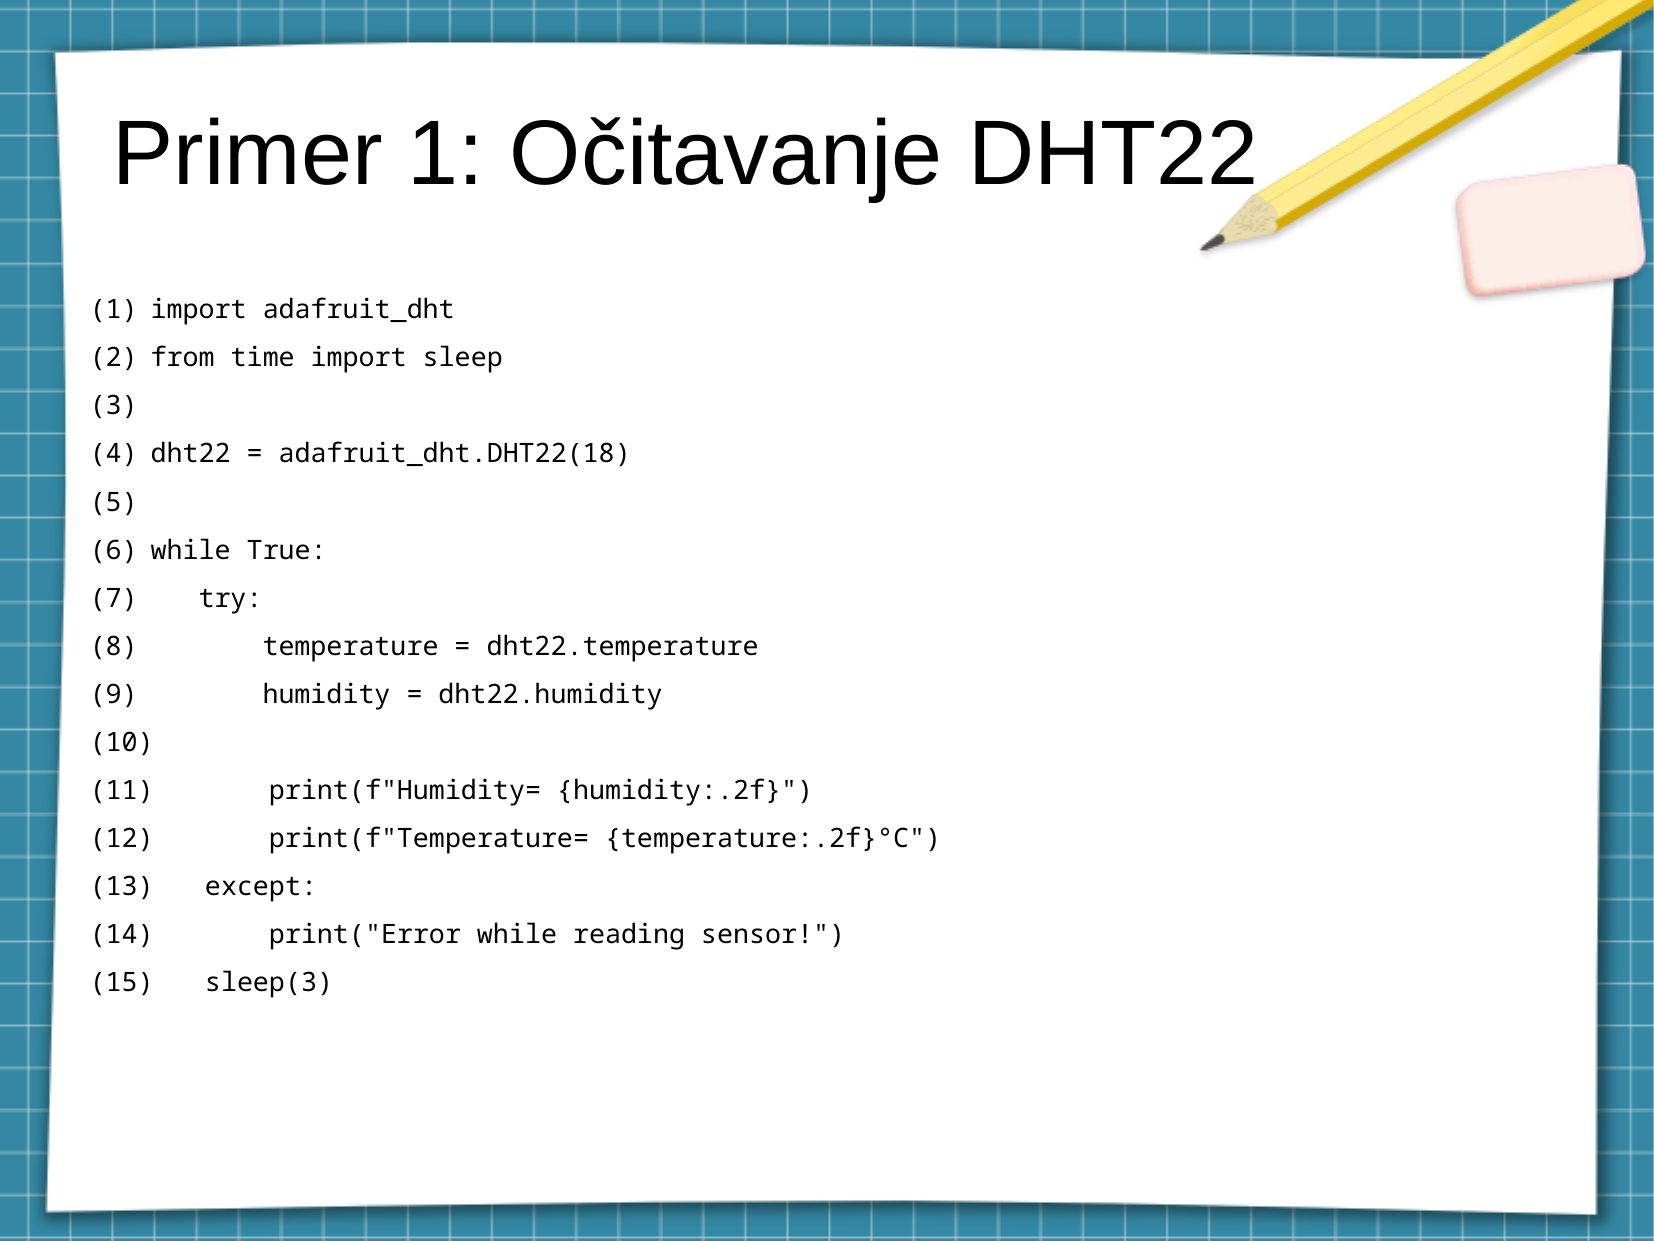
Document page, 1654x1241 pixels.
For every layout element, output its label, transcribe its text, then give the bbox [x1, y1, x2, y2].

title Primer 1: Očitavanje DHT22 [82, 49, 1571, 257]
picture [0, 0, 1654, 1241]
list import adafruit_dht from time import sleep dht22 = adafruit_dht.DHT22(18) while True: try: temperature = dht22.temperature humidity = dht22.humidity print(f"Humidity= {humidity:.2f}") print(f"Temperature= {temperature:.2f}°C") except: print("Error while reading sensor!") sleep(3) [82, 290, 1571, 1010]
